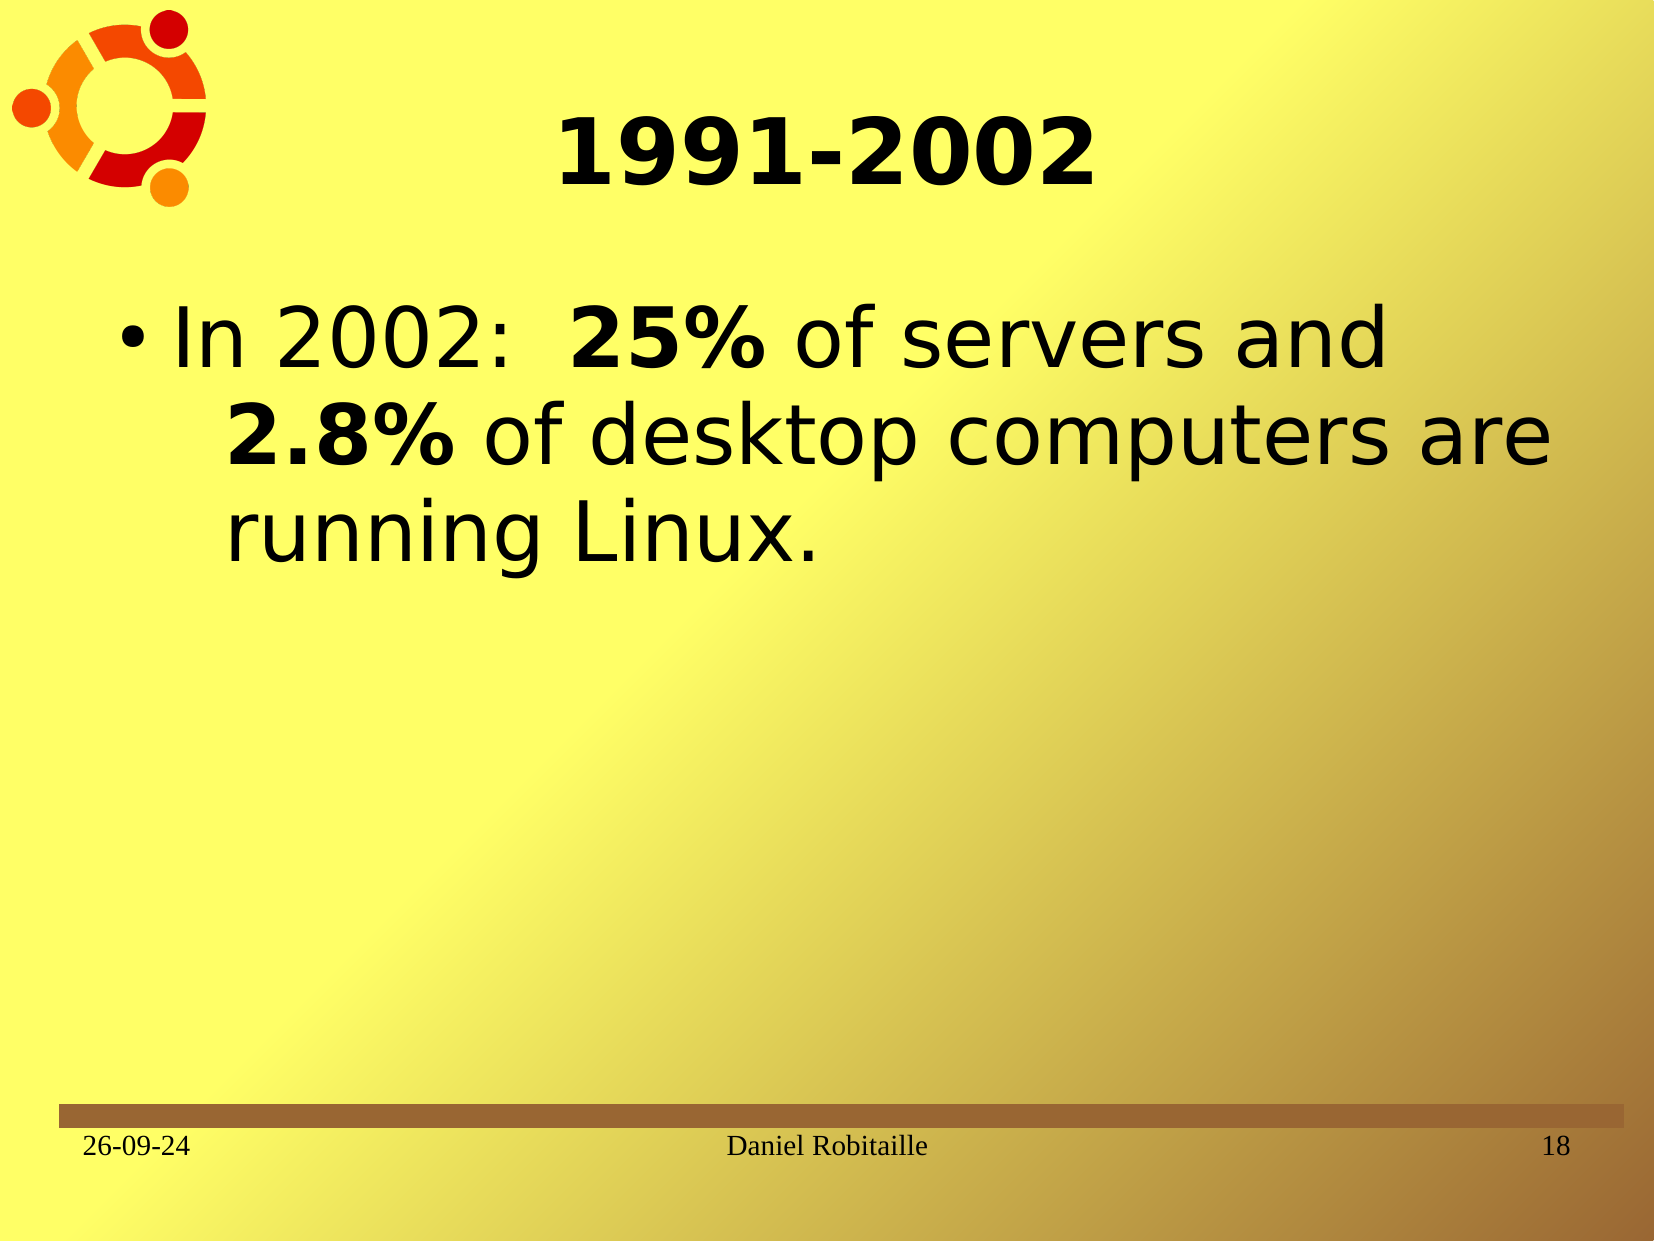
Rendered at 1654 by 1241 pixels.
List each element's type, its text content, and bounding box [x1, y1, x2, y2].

title 1991-2002 [82, 49, 1571, 257]
picture [12, 10, 207, 207]
list In 2002: 25% of servers and 2.8% of desktop computers are running Linux. [82, 290, 1571, 1109]
